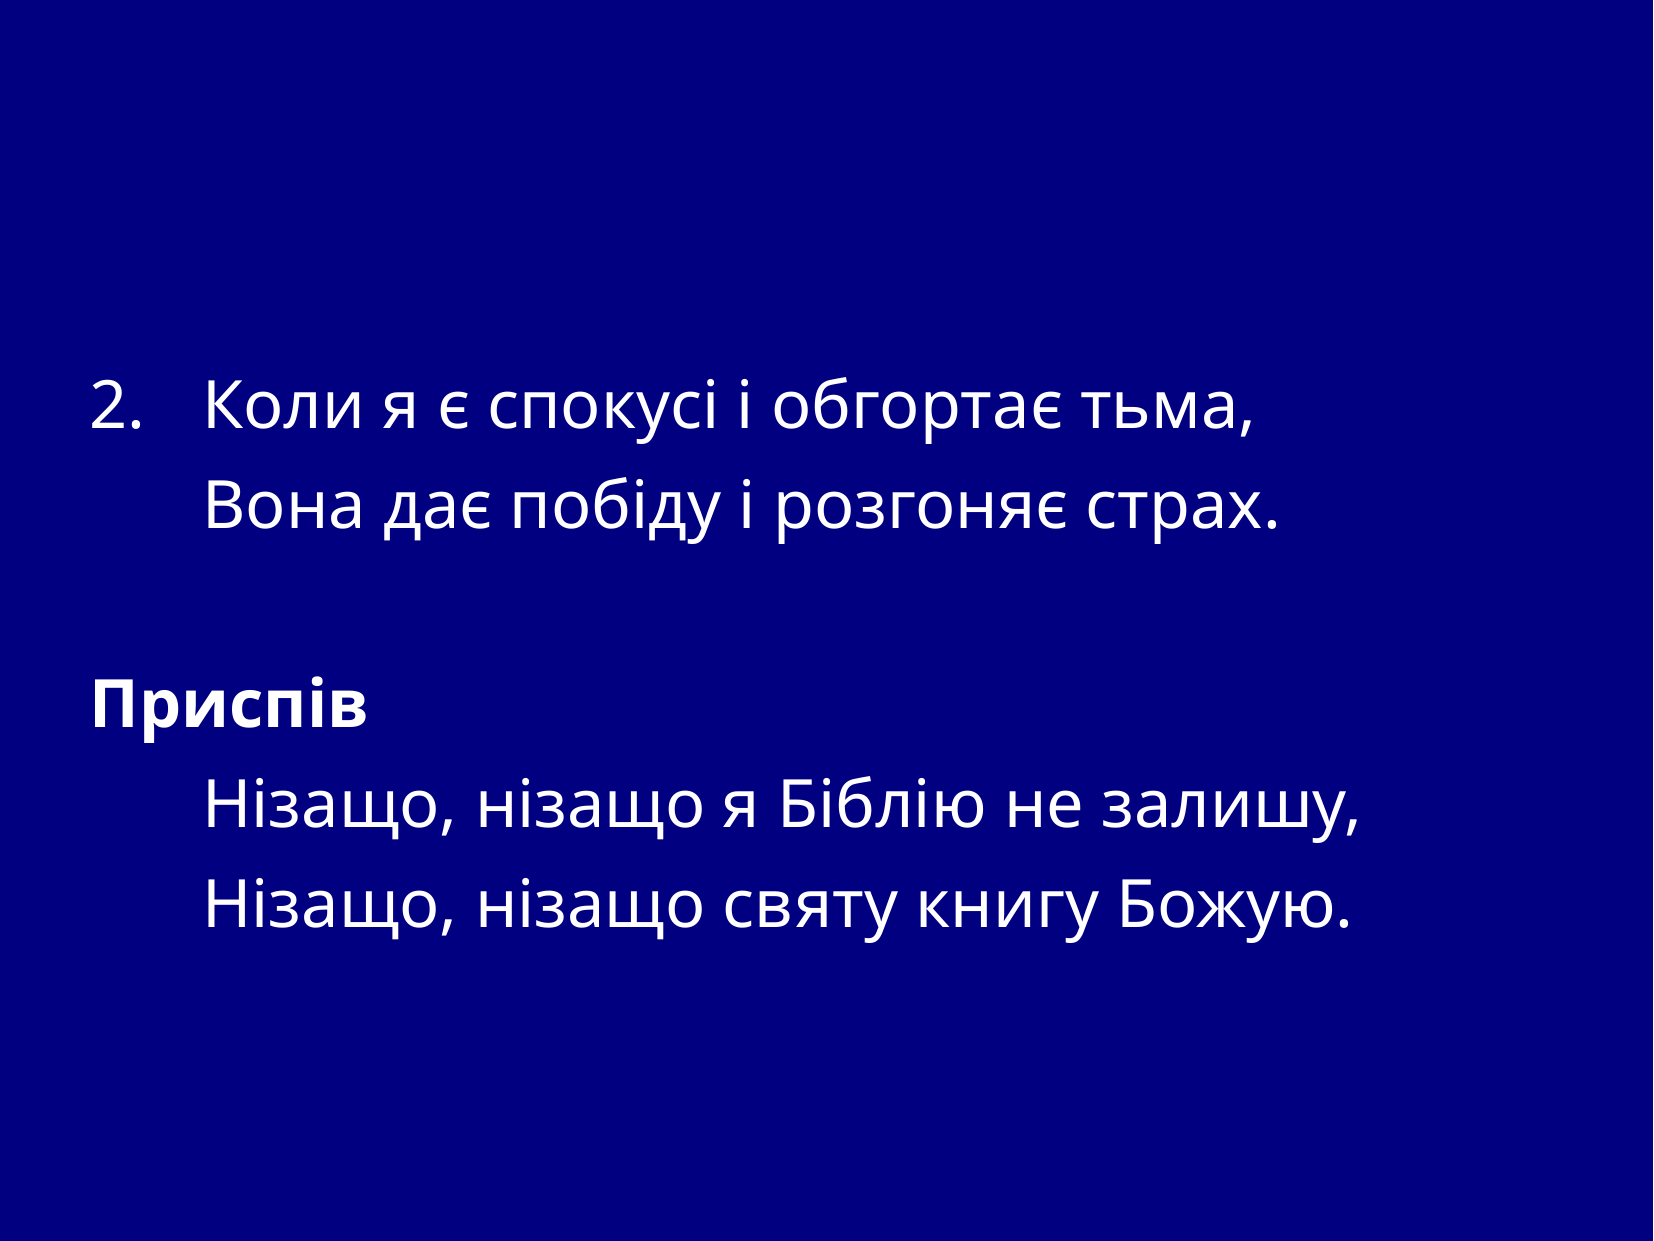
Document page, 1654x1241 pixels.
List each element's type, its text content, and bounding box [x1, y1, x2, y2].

text_box 2. Коли я є спокусі і обгортає тьма, Вона дає побіду і розгоняє страх. Приспів Нізащо, нізащо я Біблію не залишу, Нізащо, нізащо святу книгу Божую. [75, 150, 1576, 1163]
